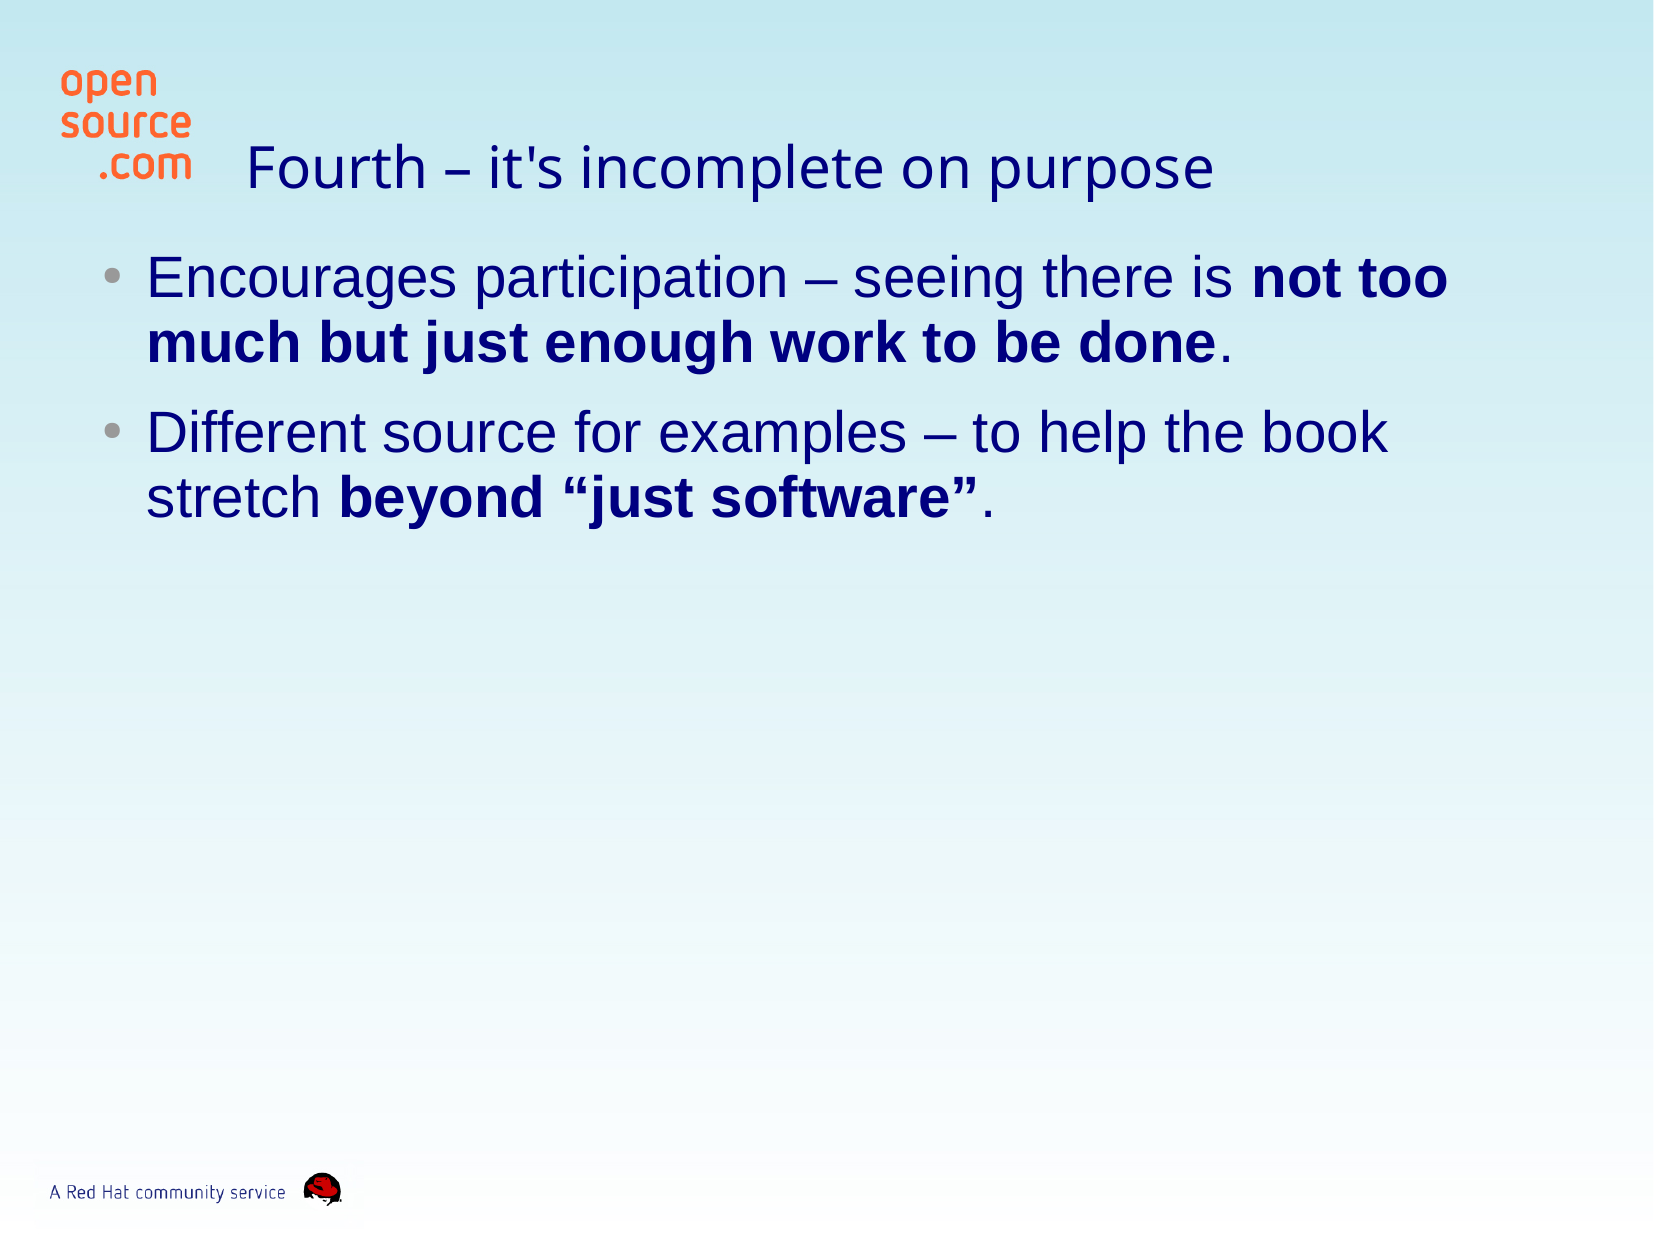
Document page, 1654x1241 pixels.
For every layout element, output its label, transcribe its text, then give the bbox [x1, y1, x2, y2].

text_box Fourth – it's incomplete on purpose [231, 118, 1570, 202]
list Encourages participation – seeing there is not too much but just enough work to be done. Different source for examples – to help the book stretch beyond “just software”. [86, 244, 1576, 1039]
picture [0, 0, 1654, 1241]
